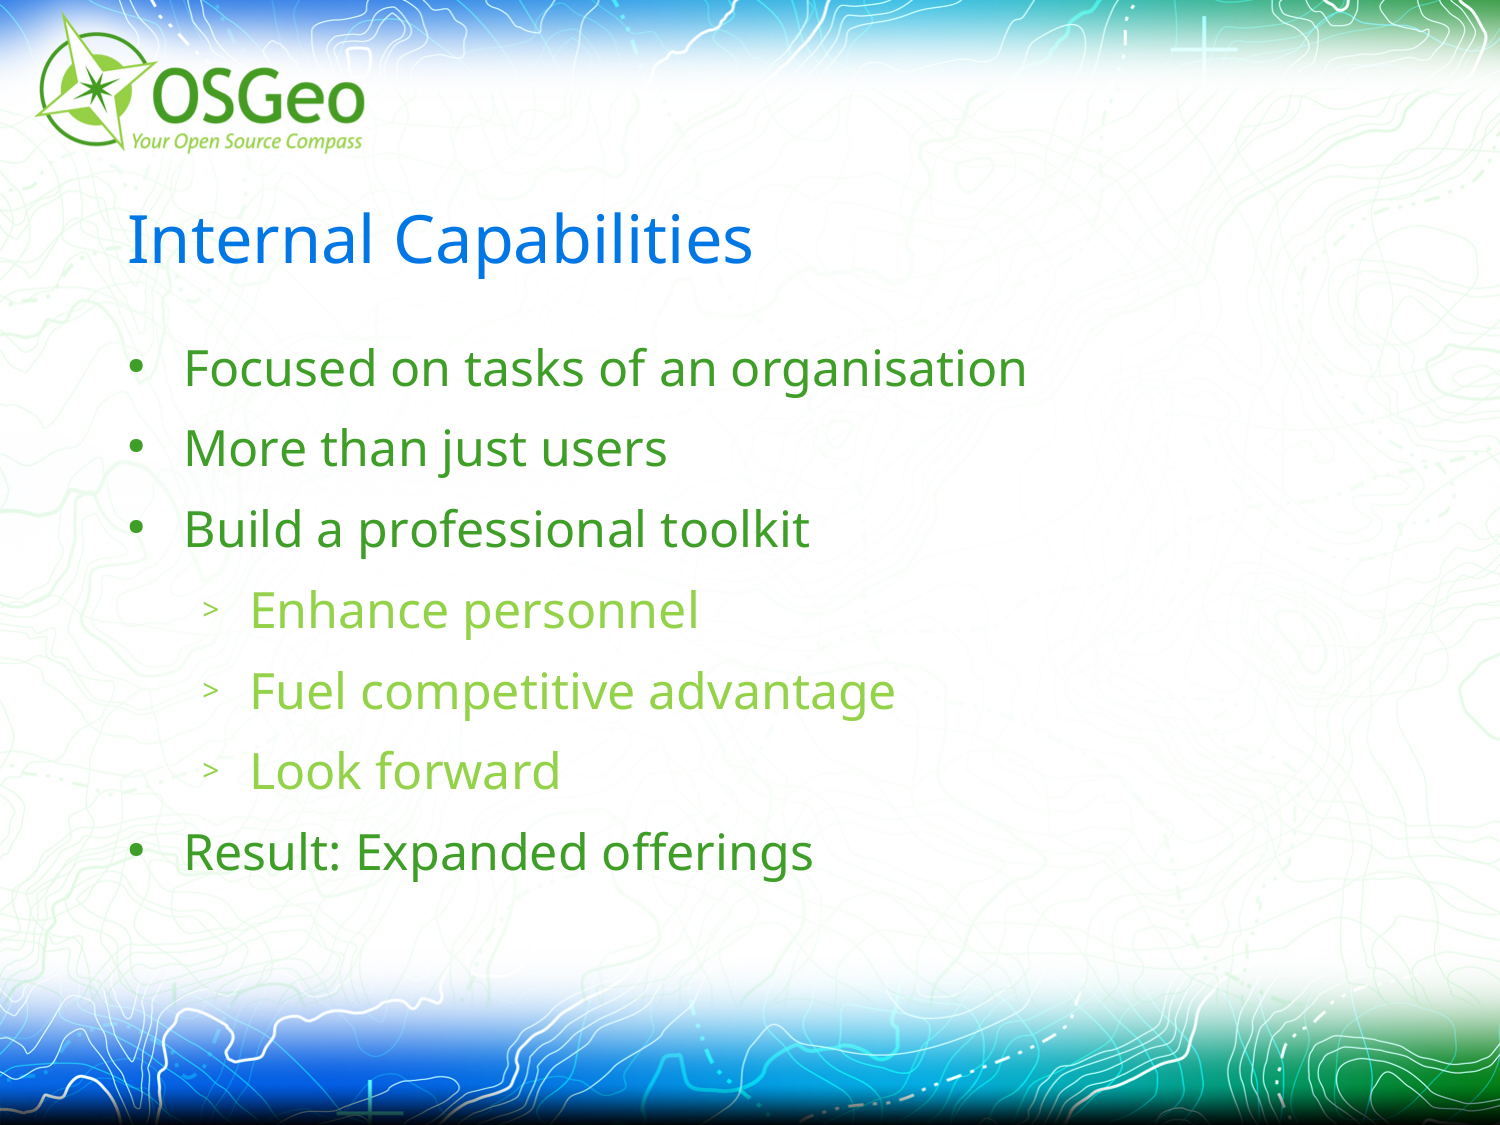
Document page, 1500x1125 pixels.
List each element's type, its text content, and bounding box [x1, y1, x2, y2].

list Focused on tasks of an organisation More than just users Build a professional toolkit Enhance personnel Fuel competitive advantage Look forward Result: Expanded offerings [112, 324, 1388, 1068]
picture [0, 0, 1500, 1125]
title Internal Capabilities [112, 187, 1388, 288]
